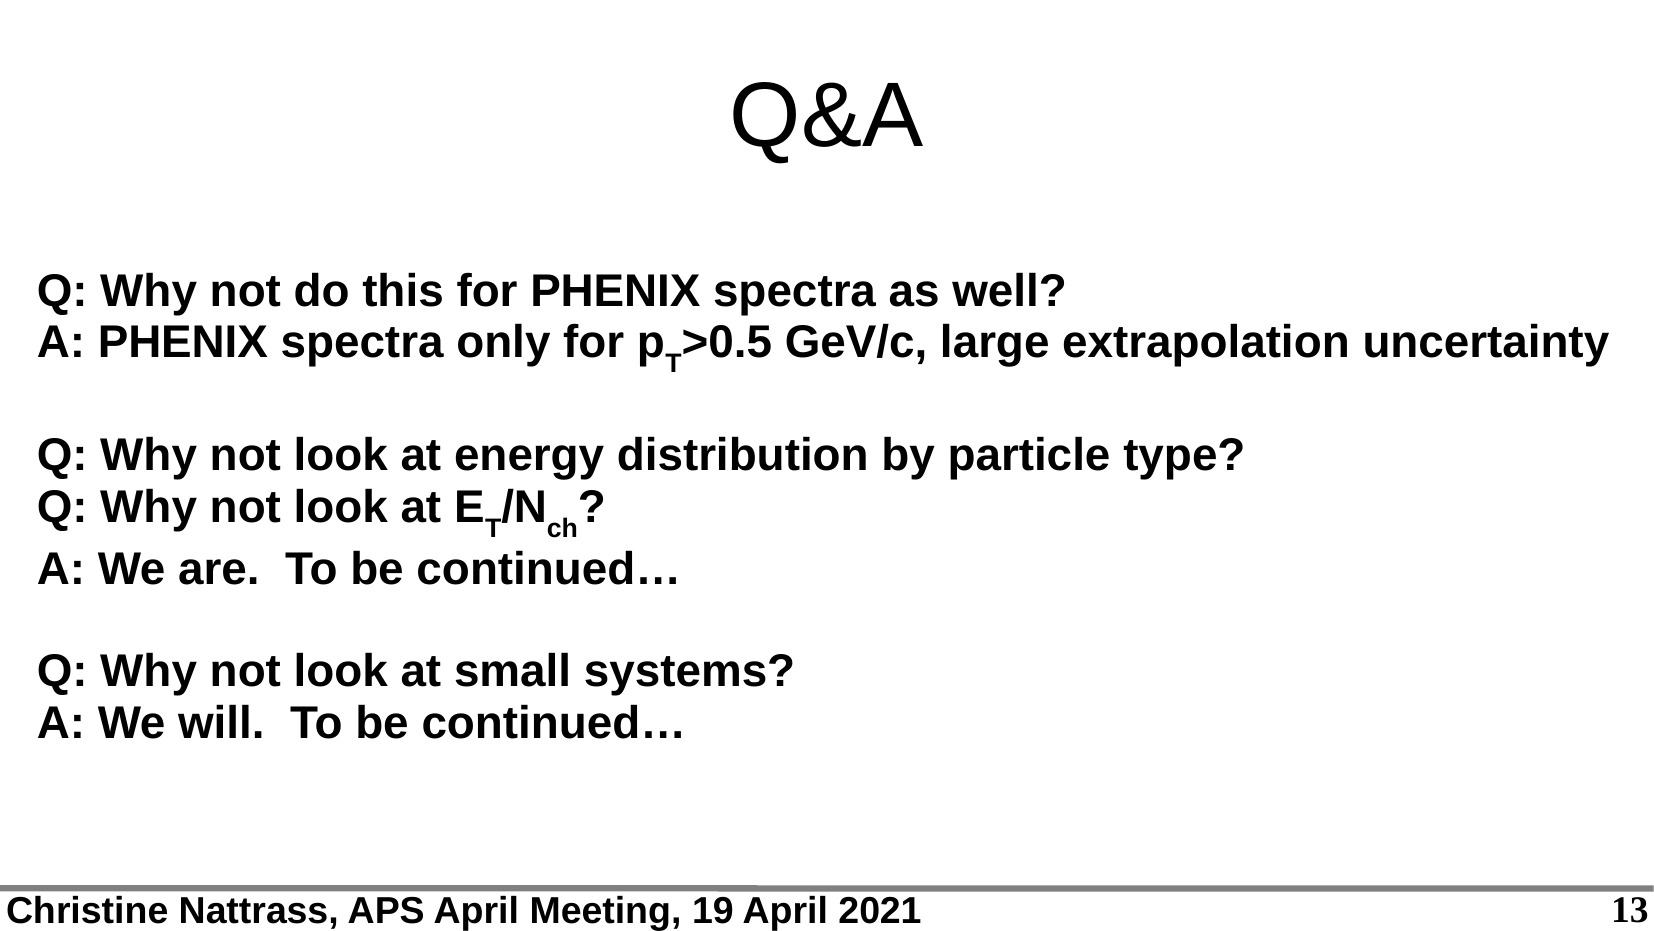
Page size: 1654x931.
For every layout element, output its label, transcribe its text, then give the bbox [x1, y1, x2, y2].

title Q&A [82, 37, 1571, 193]
text_box Q: Why not do this for PHENIX spectra as well? A: PHENIX spectra only for pT>0.5 GeV/c, large extrapolation uncertainty Q: Why not look at energy distribution by particle type? Q: Why not look at ET/Nch? A: We are. To be continued… Q: Why not look at small systems? A: We will. To be continued… [22, 257, 1654, 858]
